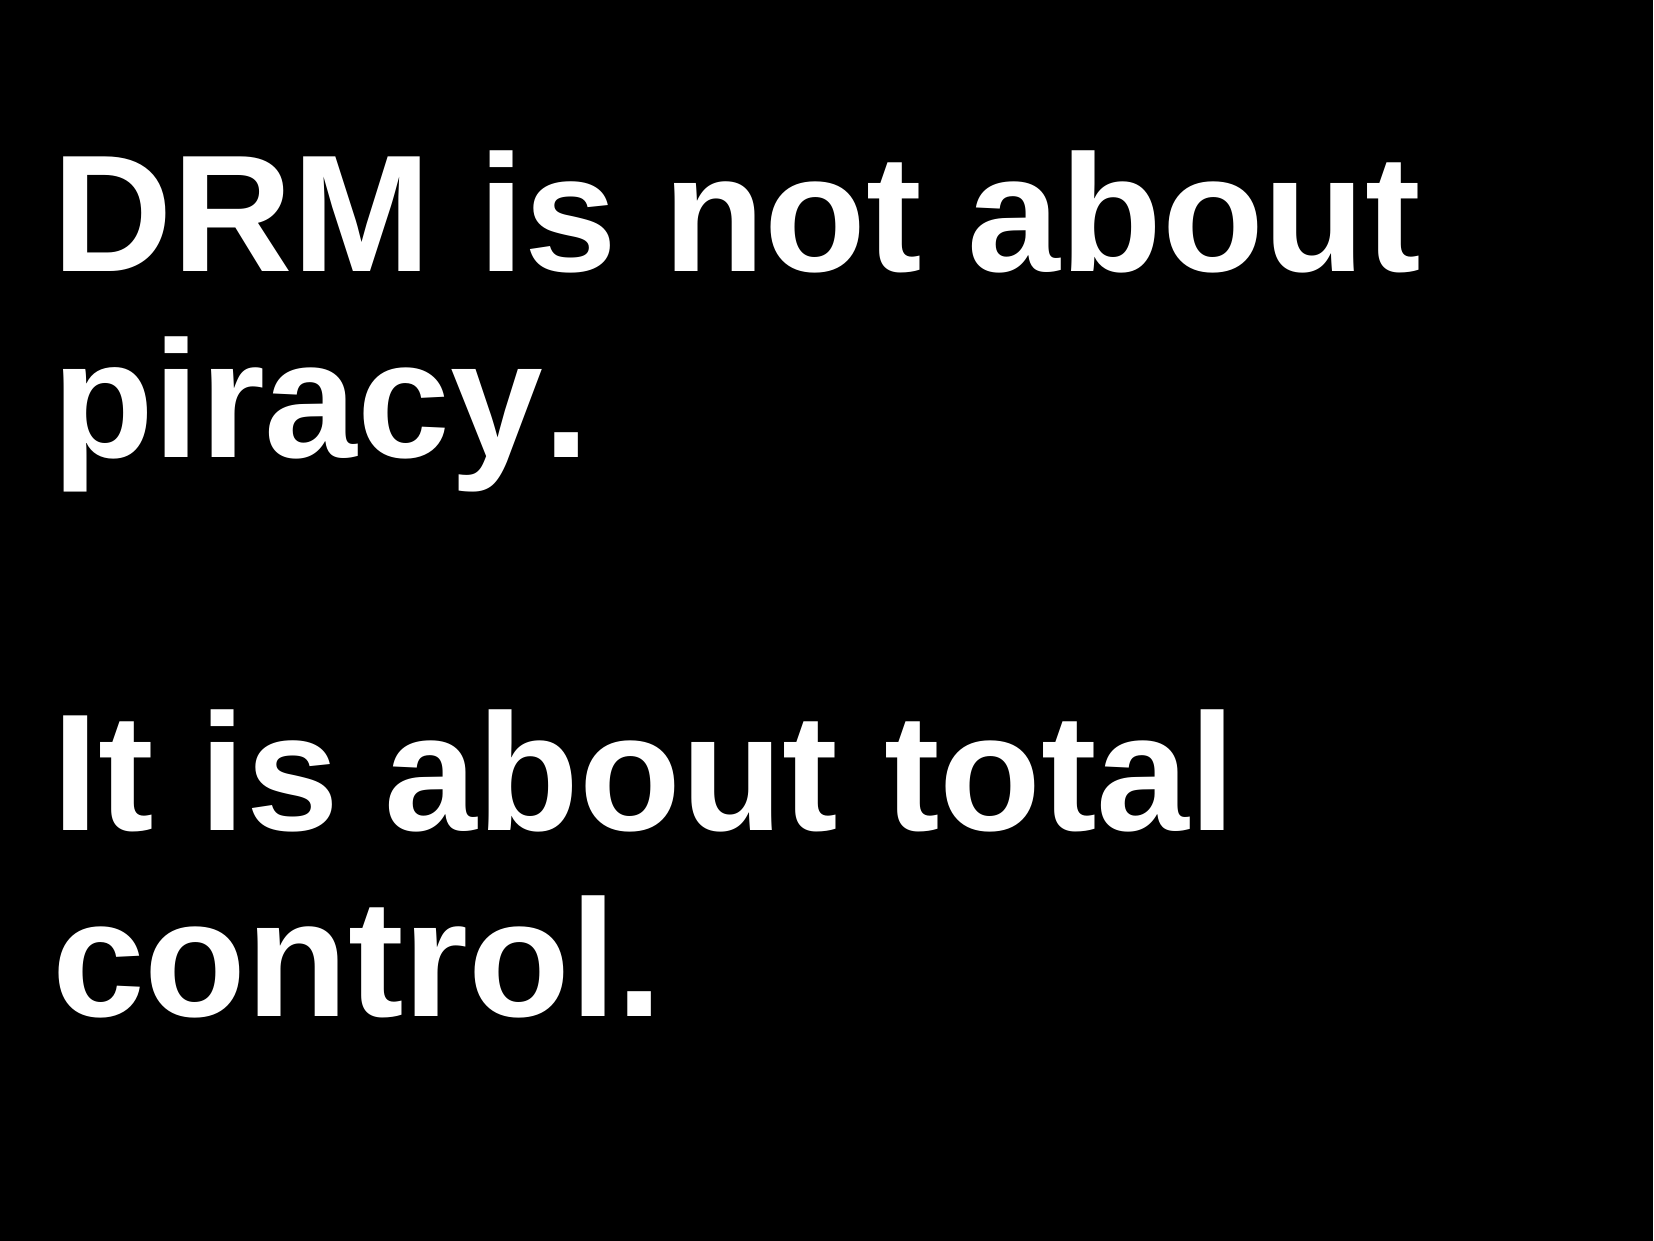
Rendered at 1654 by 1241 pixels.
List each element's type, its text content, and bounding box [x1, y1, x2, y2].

text_box DRM is not about piracy. It is about total control. [37, 112, 1613, 1062]
